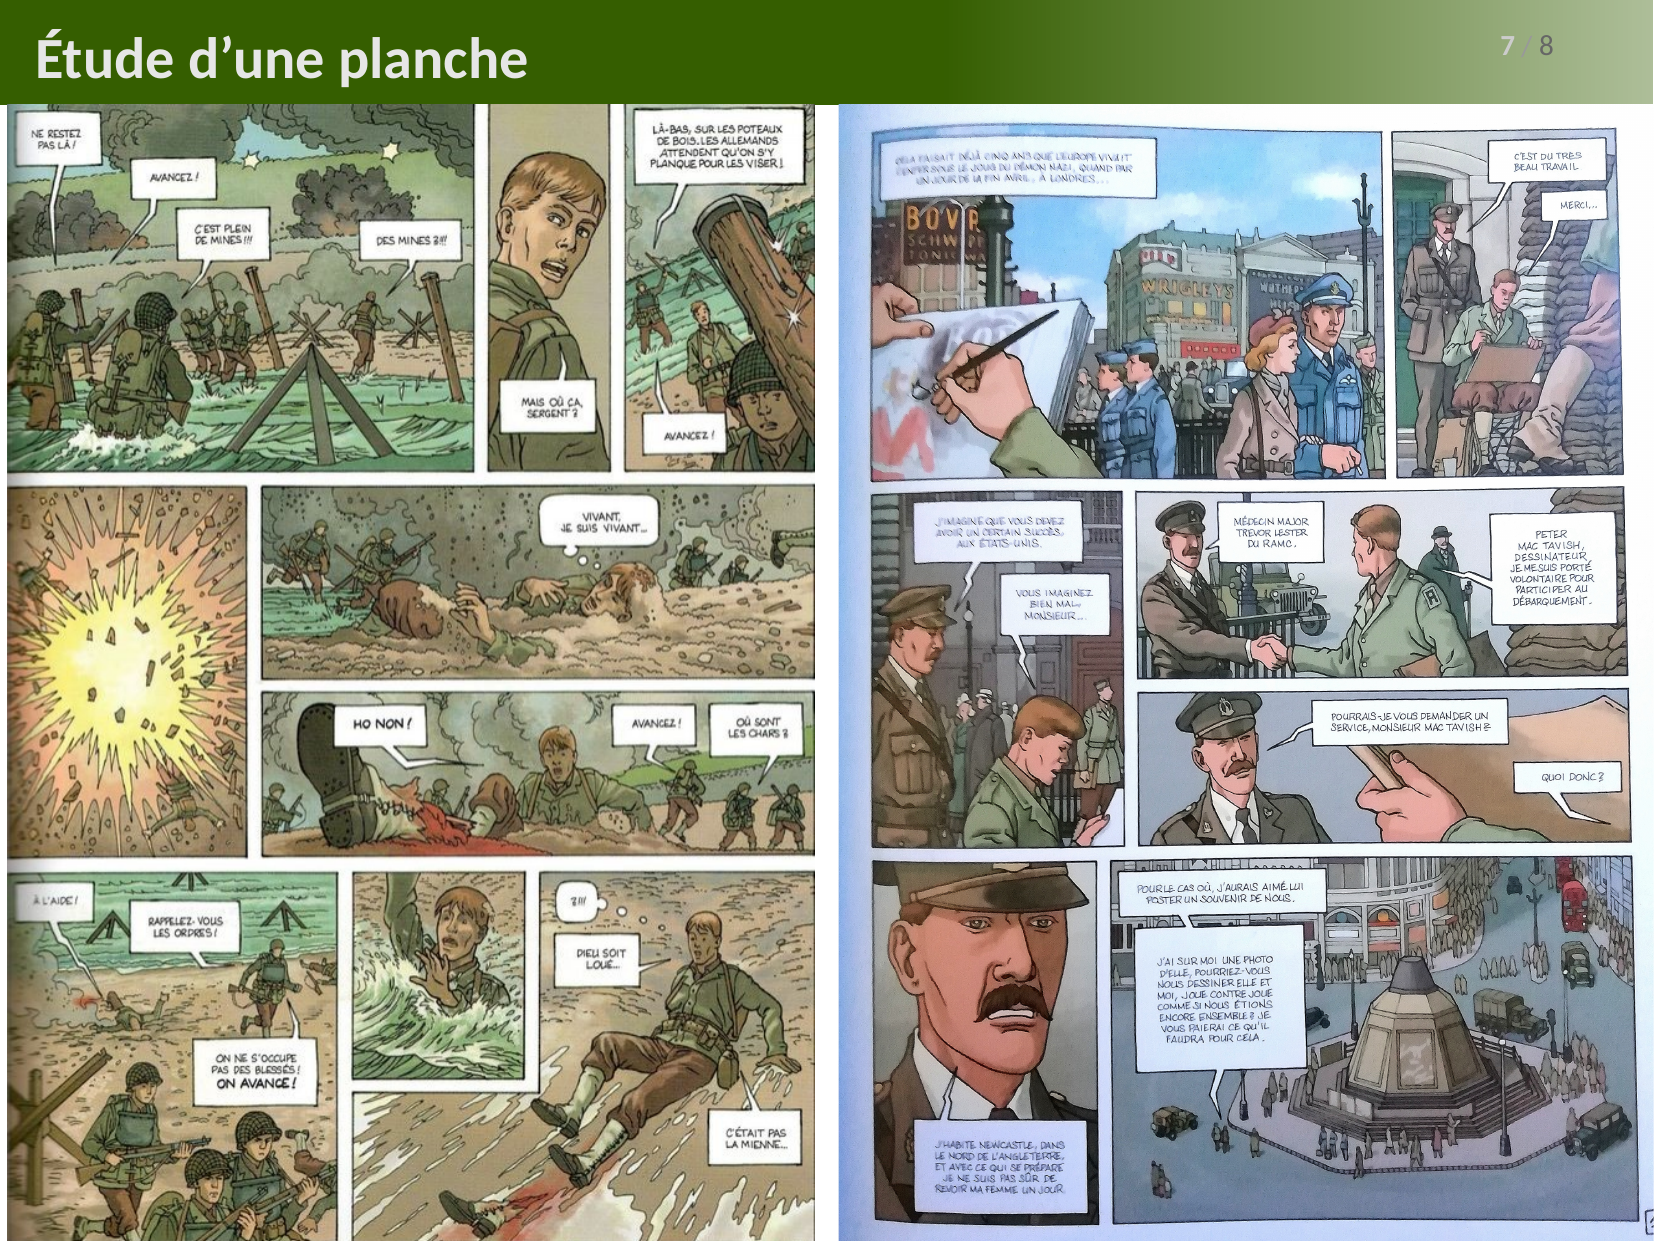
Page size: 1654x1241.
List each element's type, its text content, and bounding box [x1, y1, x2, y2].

picture [7, 104, 815, 1241]
title Étude d’une planche [35, 23, 1418, 105]
picture [838, 104, 1654, 1241]
